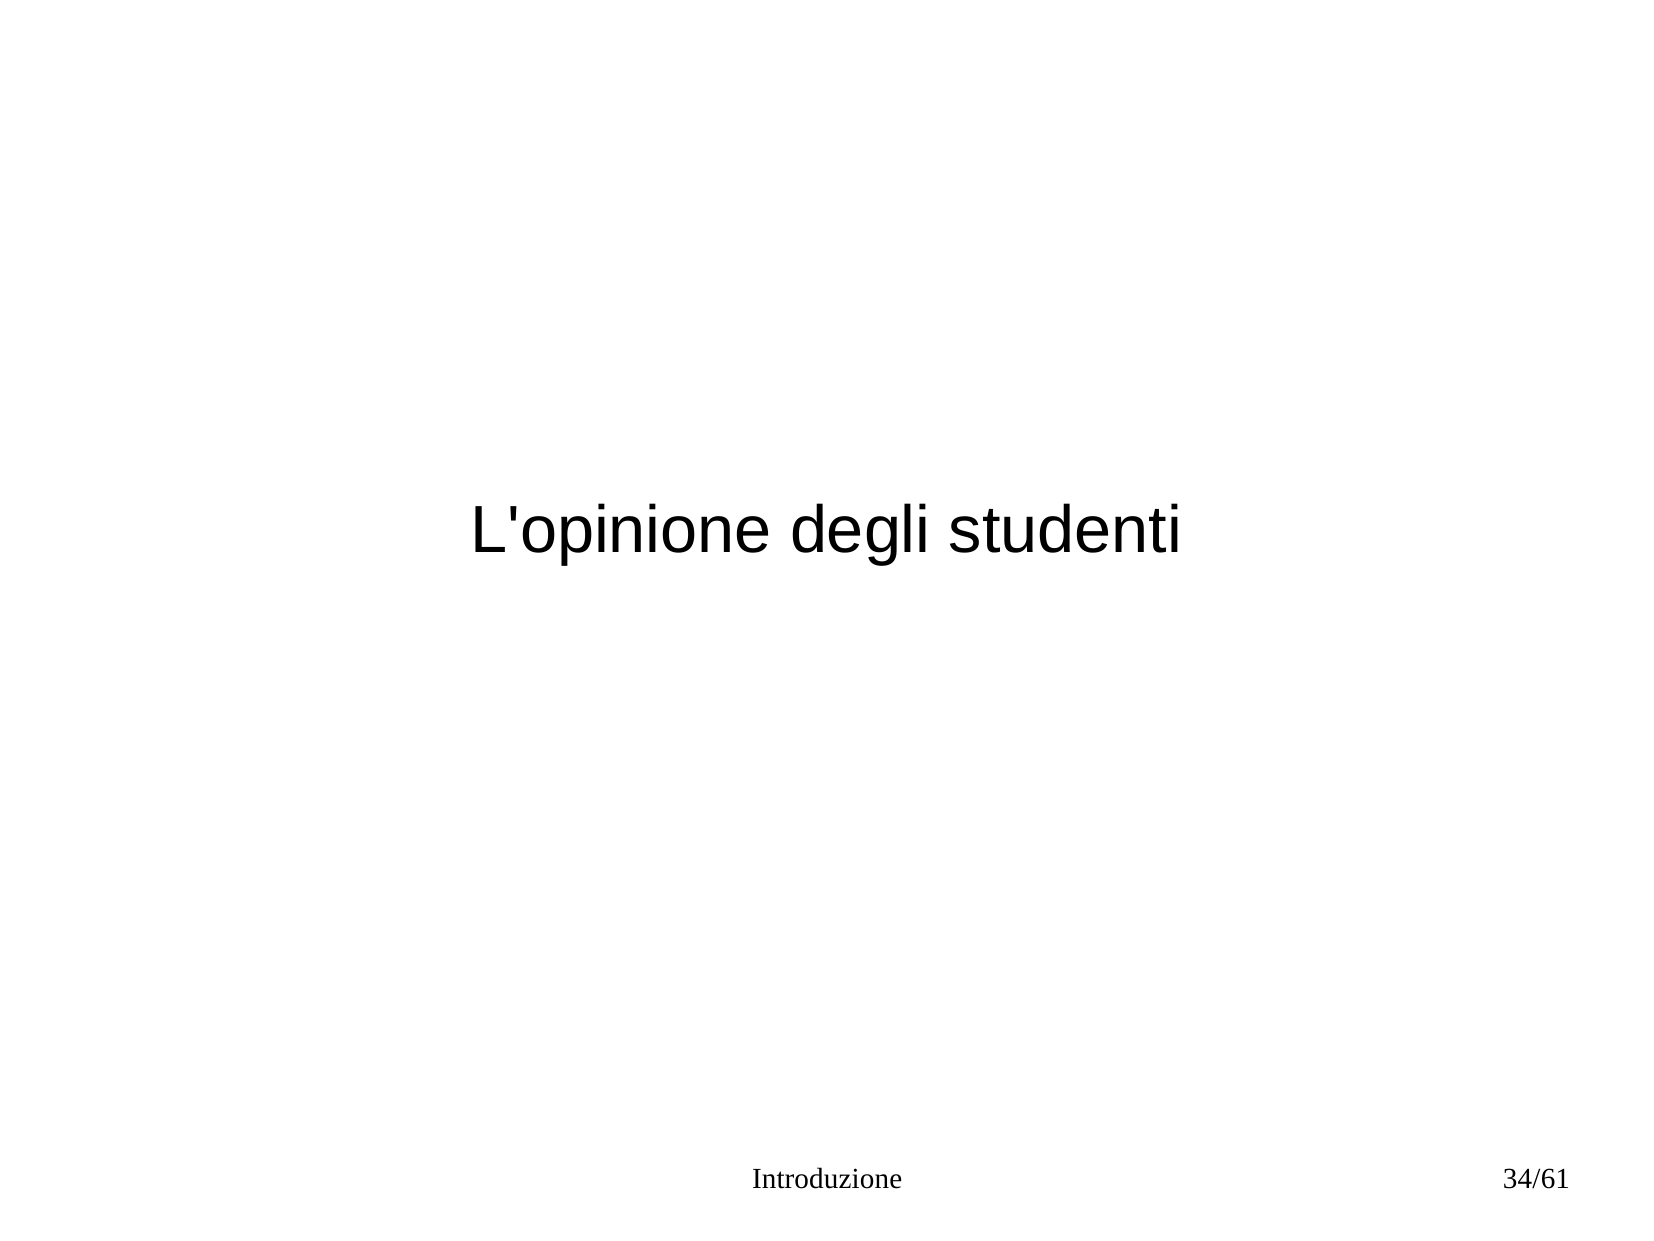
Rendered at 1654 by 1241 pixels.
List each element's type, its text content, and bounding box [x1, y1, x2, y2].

subtitle L'opinione degli studenti [82, 49, 1571, 1010]
